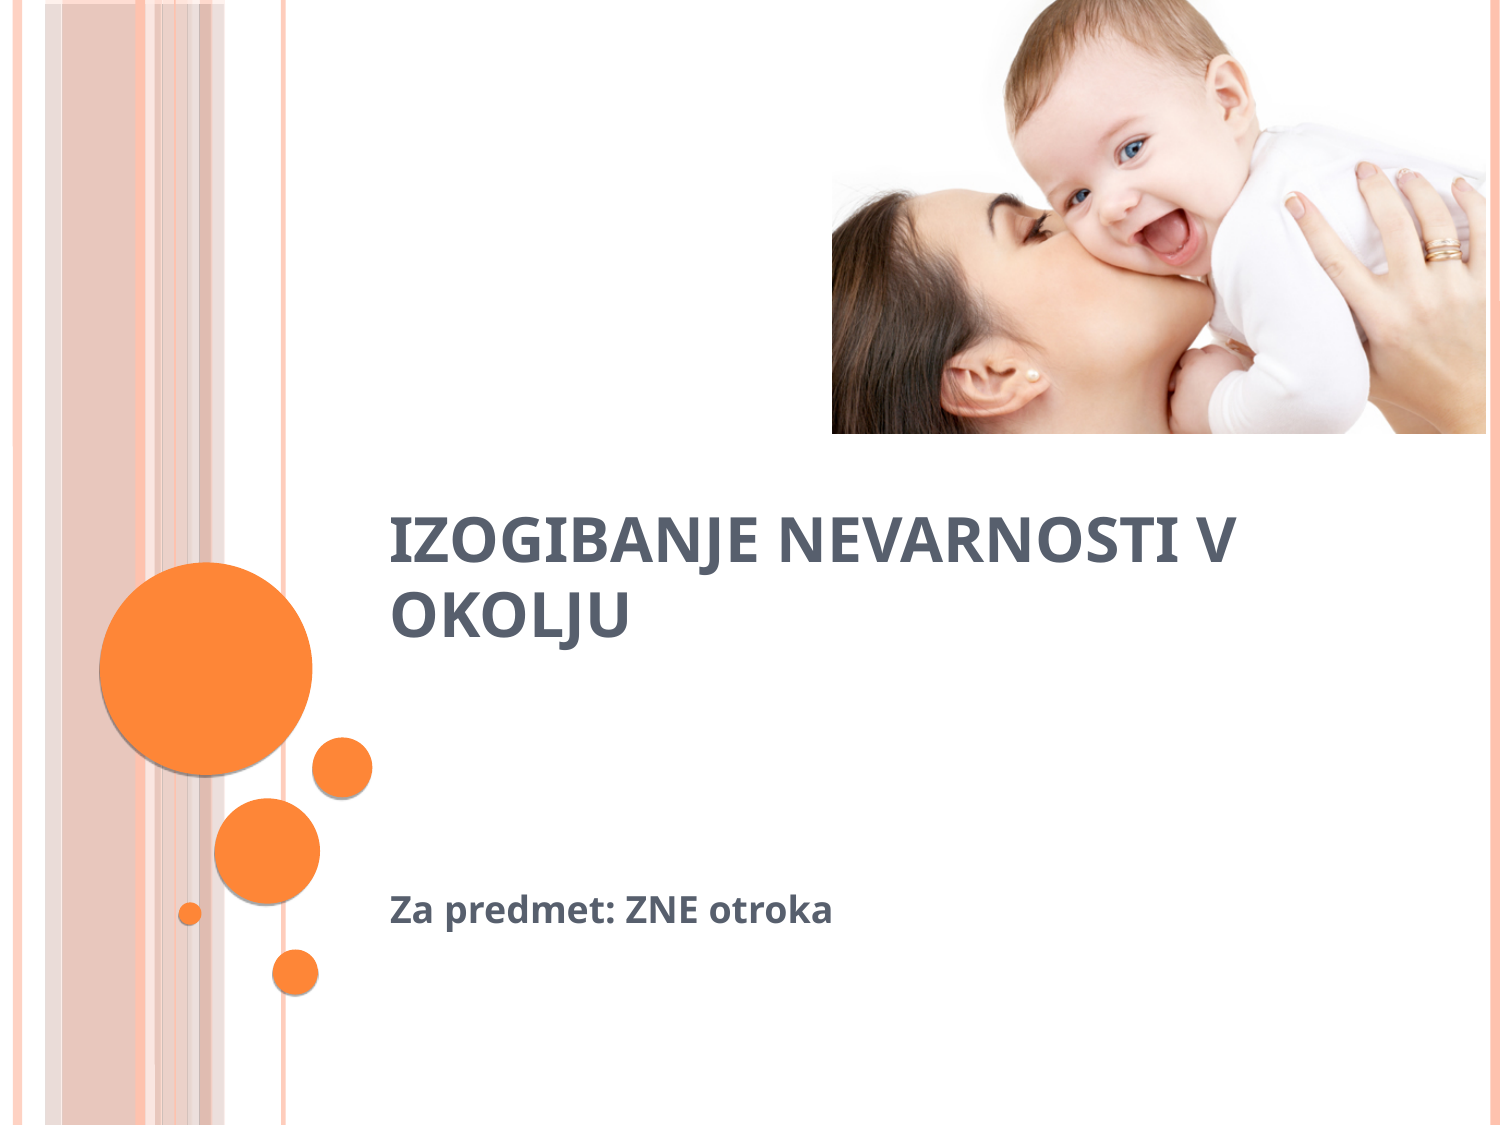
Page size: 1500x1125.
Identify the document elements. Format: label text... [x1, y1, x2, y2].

title IZOGIBANJE NEVARNOSTI V OKOLJU [375, 361, 1388, 657]
picture [832, 0, 1486, 434]
subtitle Za predmet: ZNE otroka [375, 820, 1388, 1046]
